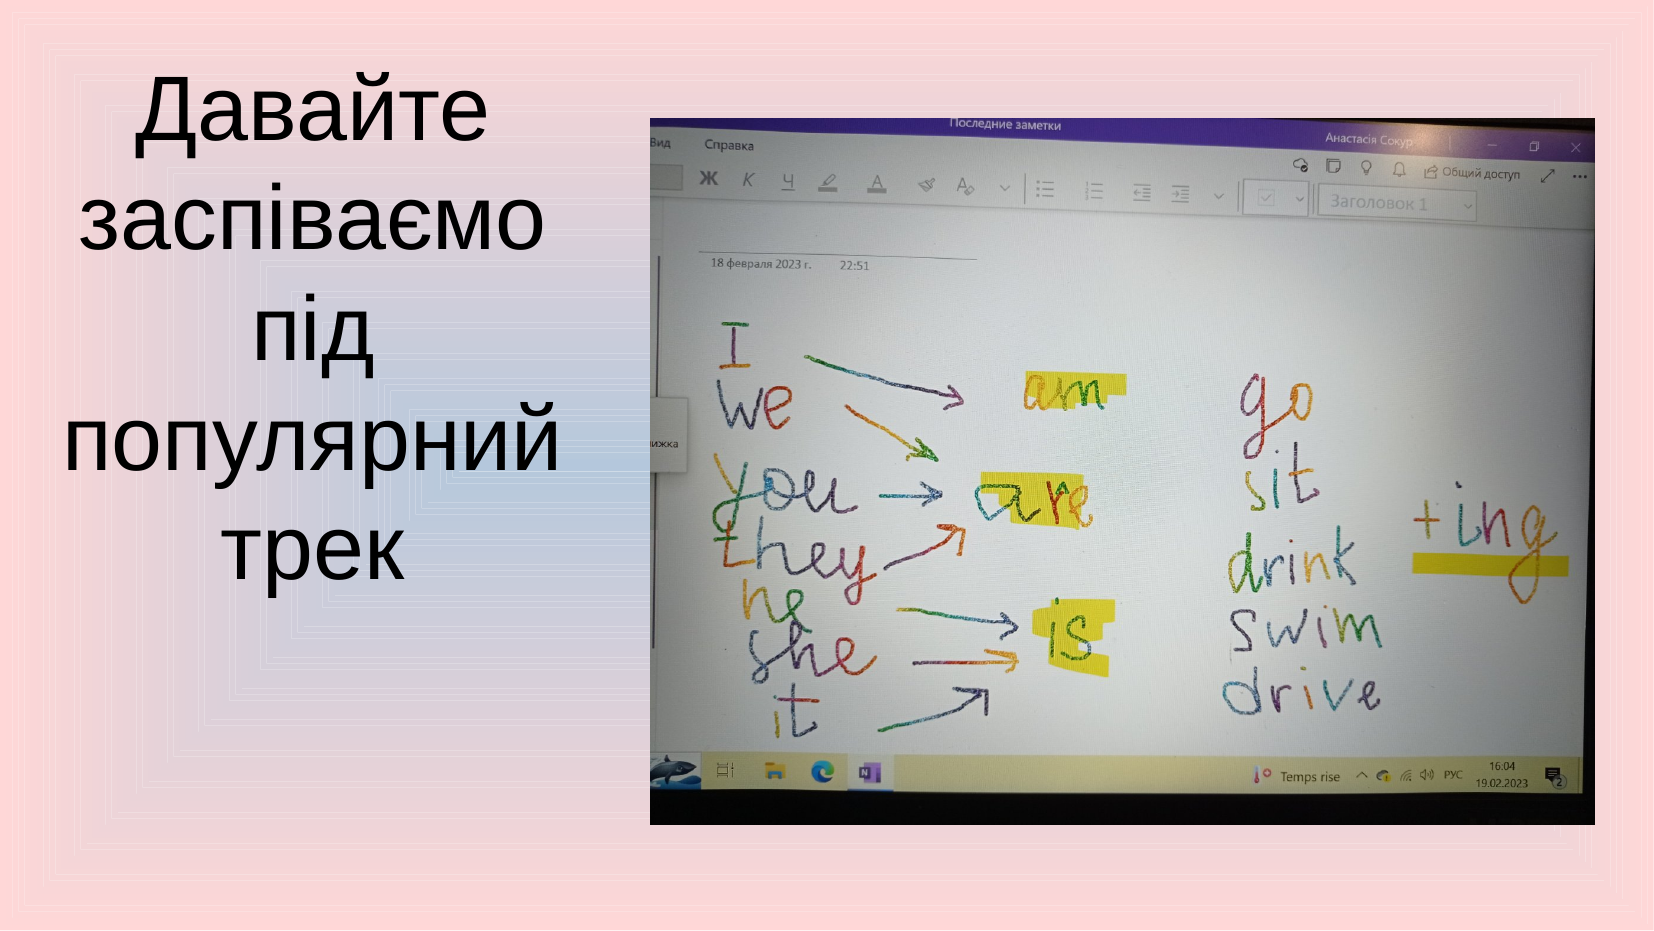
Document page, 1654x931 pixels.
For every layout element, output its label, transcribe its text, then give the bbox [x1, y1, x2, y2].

picture [650, 118, 1595, 825]
title Давайте заспіваємо під популярний трек [59, 48, 567, 562]
